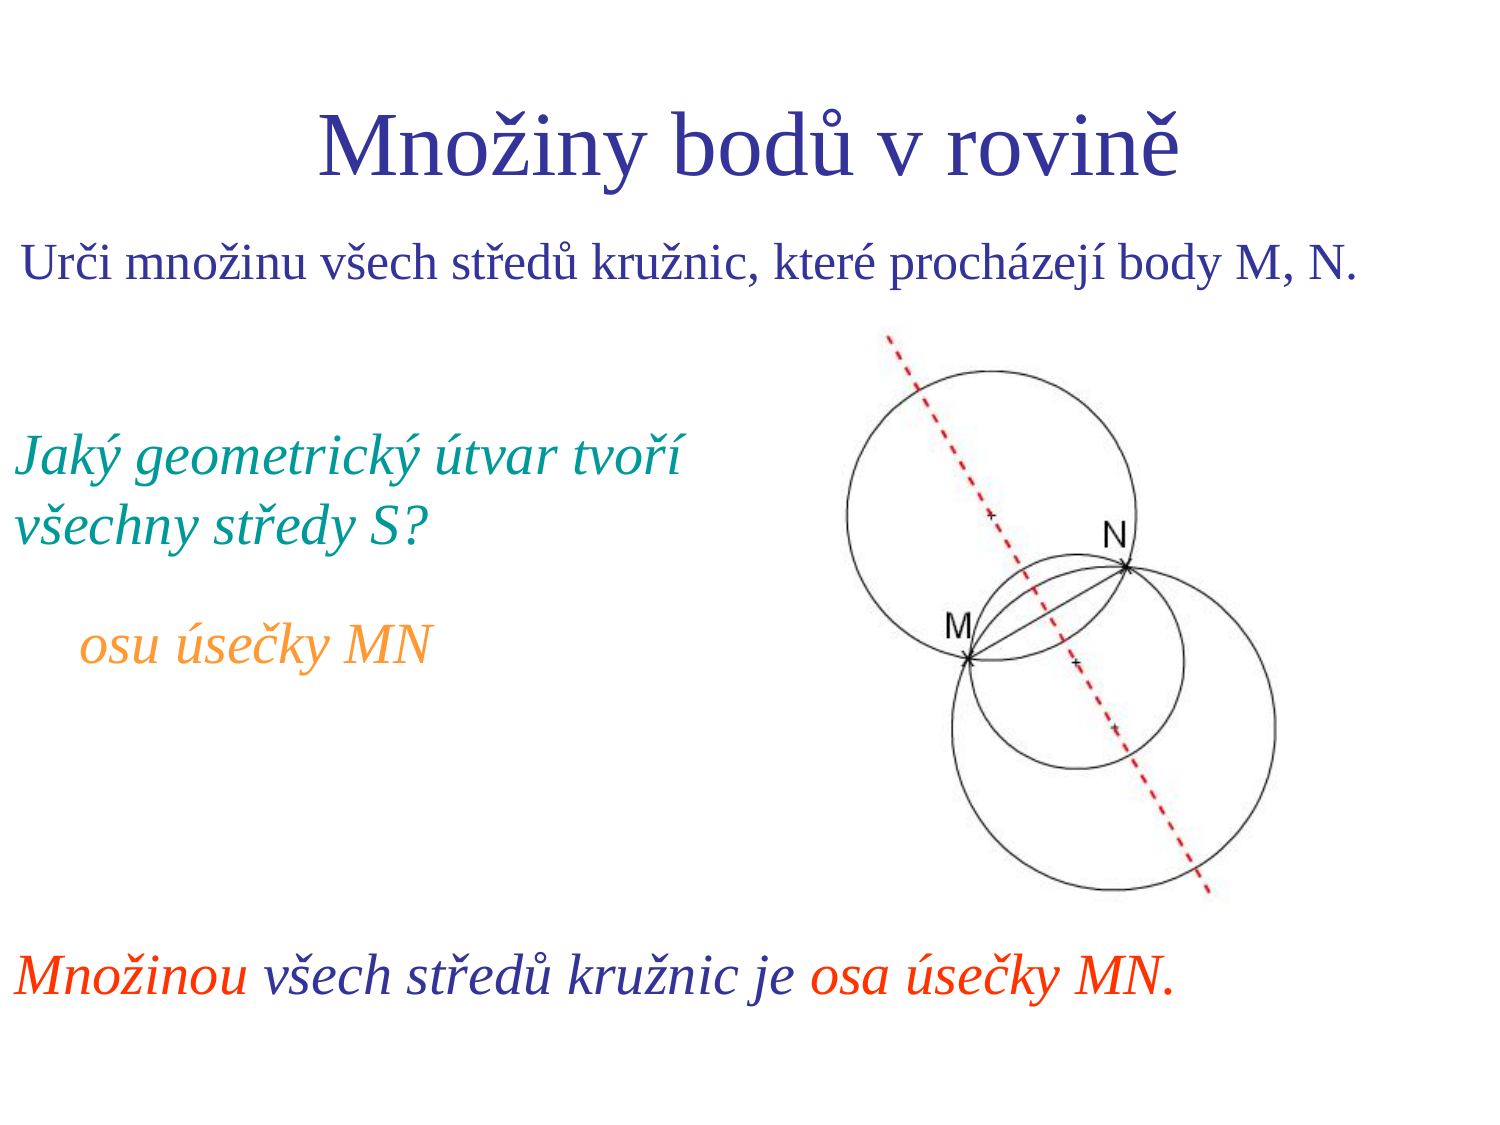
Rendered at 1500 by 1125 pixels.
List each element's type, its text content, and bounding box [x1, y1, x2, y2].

title Množiny bodů v rovině [75, 45, 1426, 219]
text_box Jaký geometrický útvar tvoří všechny středy S? [0, 408, 702, 565]
text_box osu úsečky MN [64, 597, 573, 684]
text_box Urči množinu všech středů kružnic, které procházejí body M, N. [5, 219, 1500, 298]
text_box Množinou všech středů kružnic je osa úsečky MN. [0, 928, 1500, 1015]
picture [702, 302, 1424, 928]
